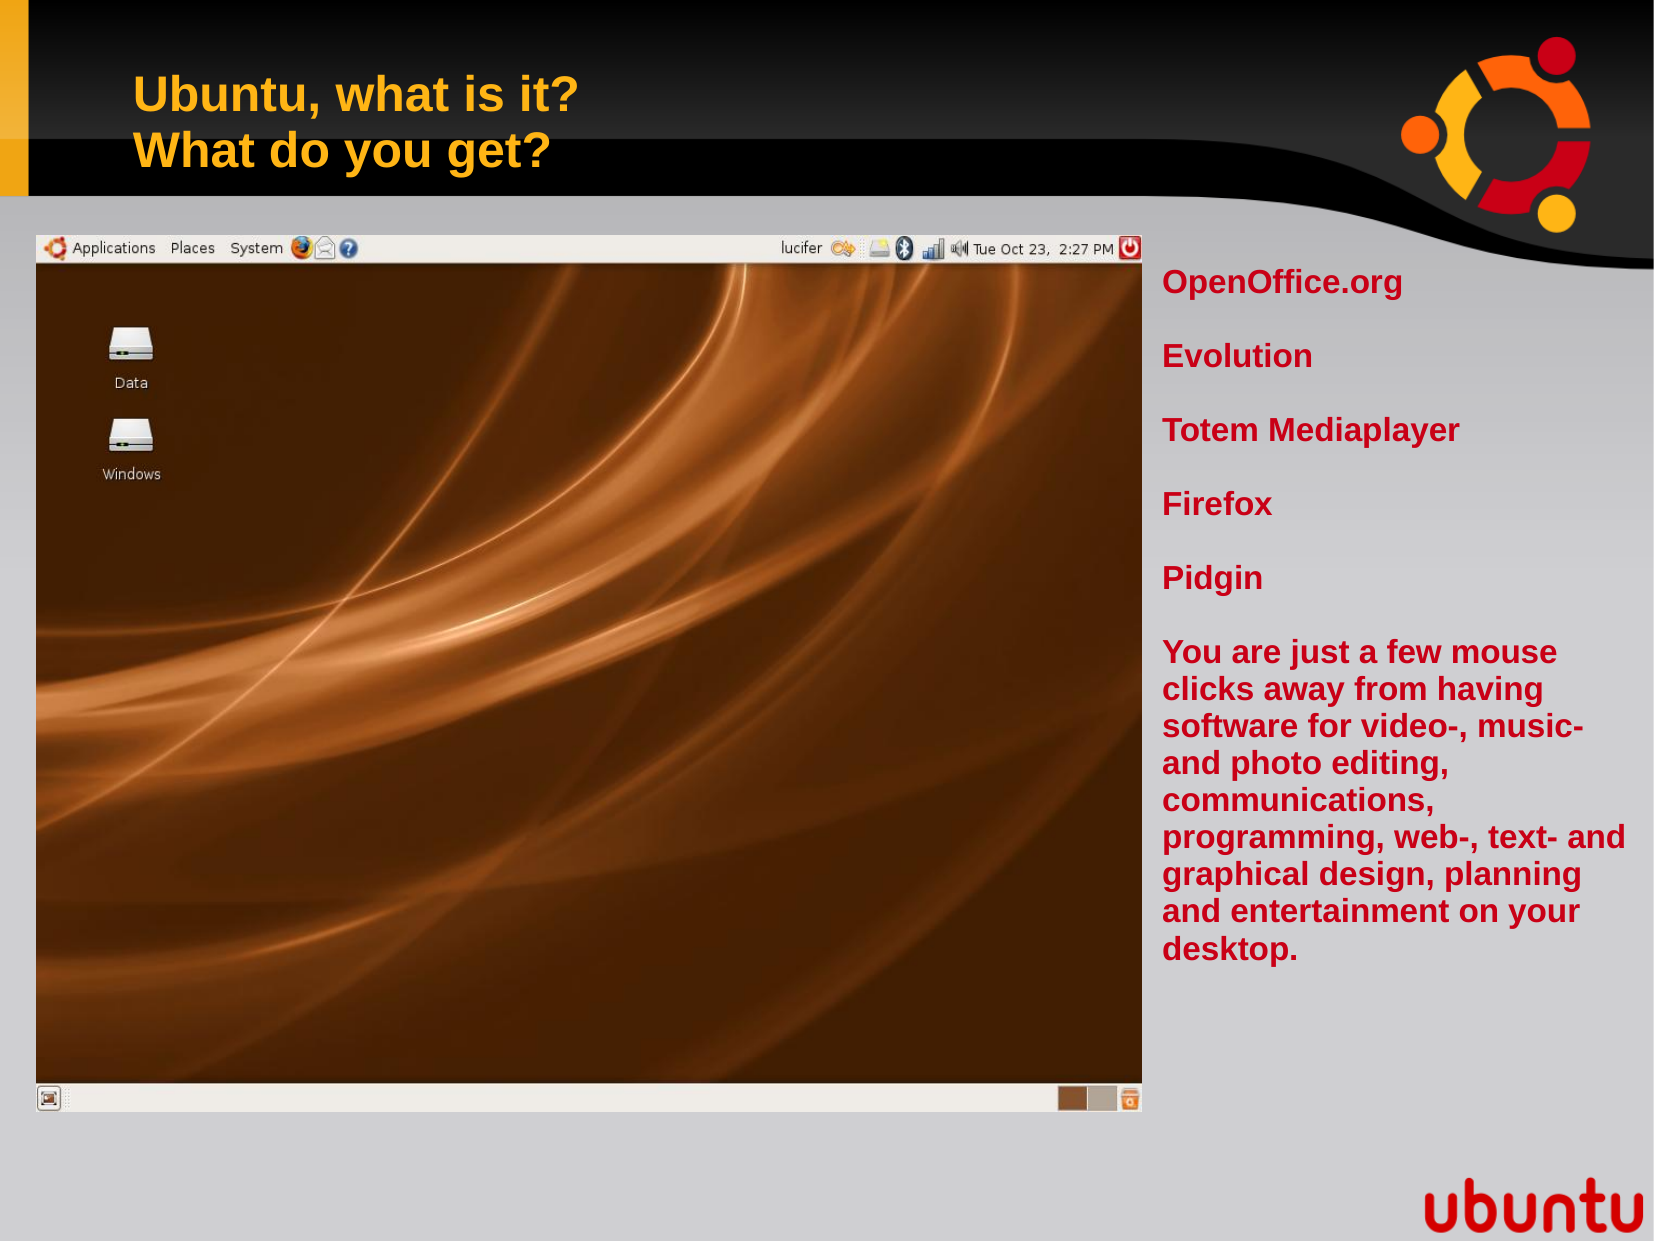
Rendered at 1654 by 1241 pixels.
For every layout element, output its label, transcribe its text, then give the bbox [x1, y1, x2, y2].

picture [0, 0, 1654, 1241]
text_box OpenOffice.org Evolution Totem Mediaplayer Firefox Pidgin You are just a few mouse clicks away from having software for video-, music- and photo editing, communications, programming, web-, text- and graphical design, planning and entertainment on your desktop. [1147, 256, 1654, 1101]
text_box Ubuntu, what is it? What do you get? [118, 59, 1093, 186]
